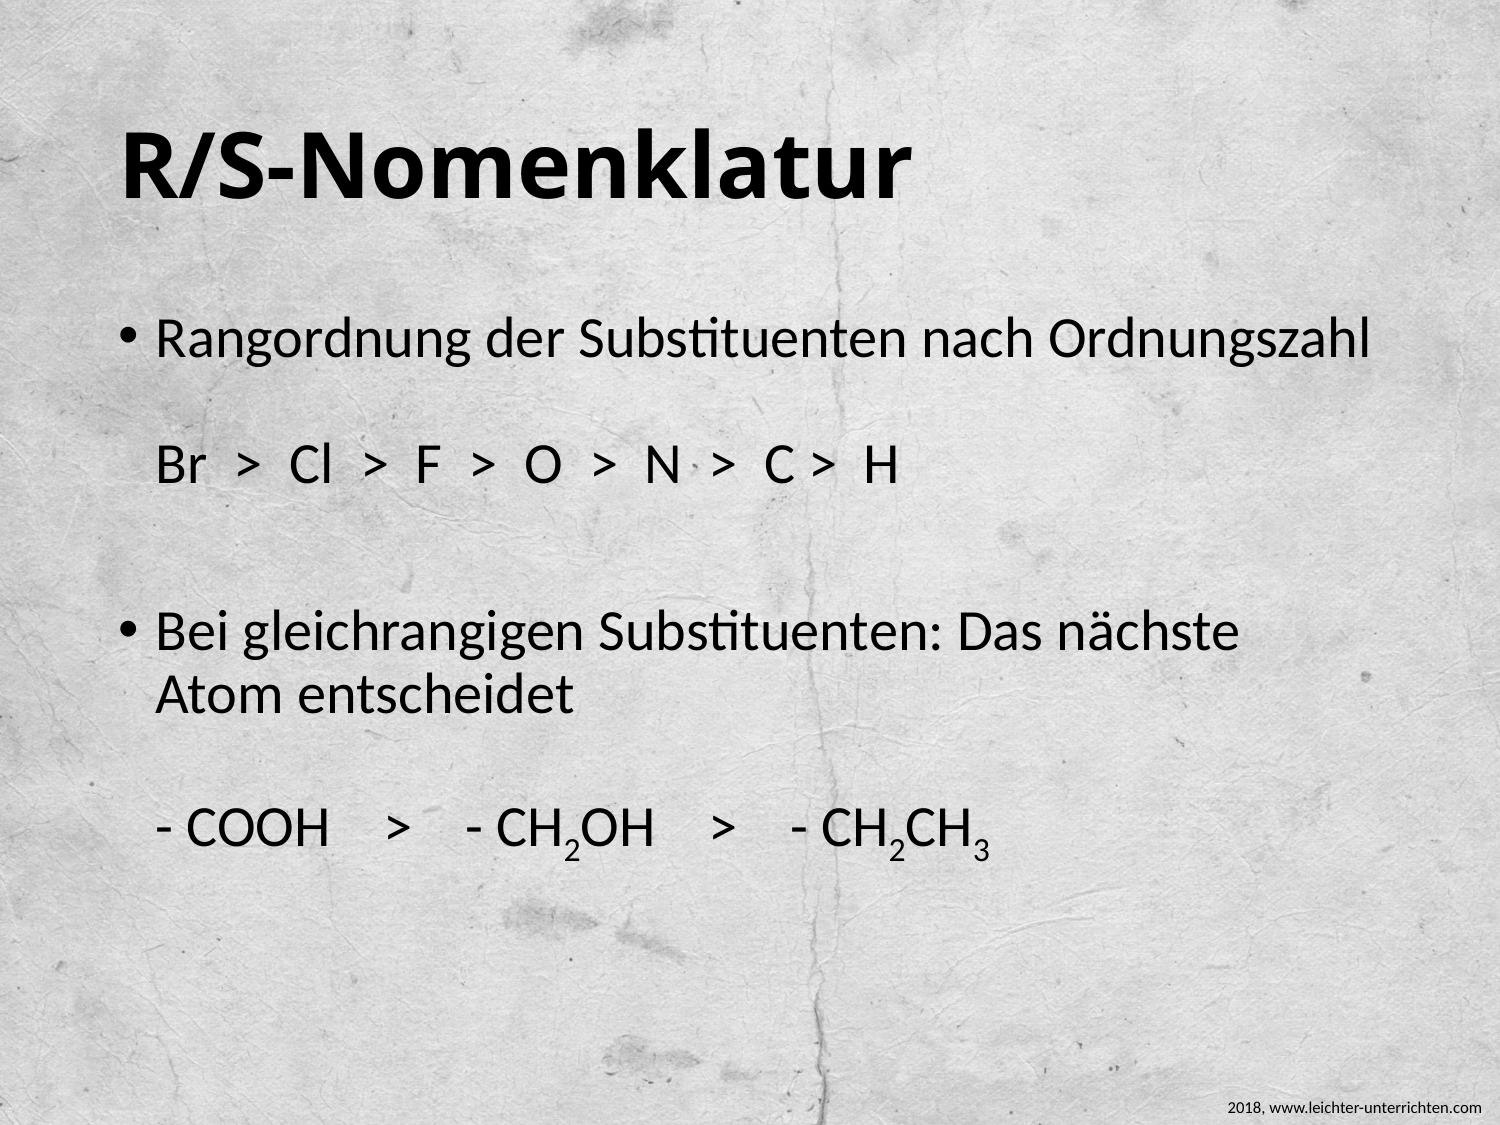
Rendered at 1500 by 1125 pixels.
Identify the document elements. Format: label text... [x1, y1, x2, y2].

title R/S-Nomenklatur [103, 59, 1397, 278]
list Rangordnung der Substituenten nach Ordnungszahl Br > Cl > F > O > N > C > H Bei gleichrangigen Substituenten: Das nächste Atom entscheidet - COOH > - CH2OH > - CH2CH3 [103, 299, 1397, 1014]
picture [0, 0, 1500, 1125]
